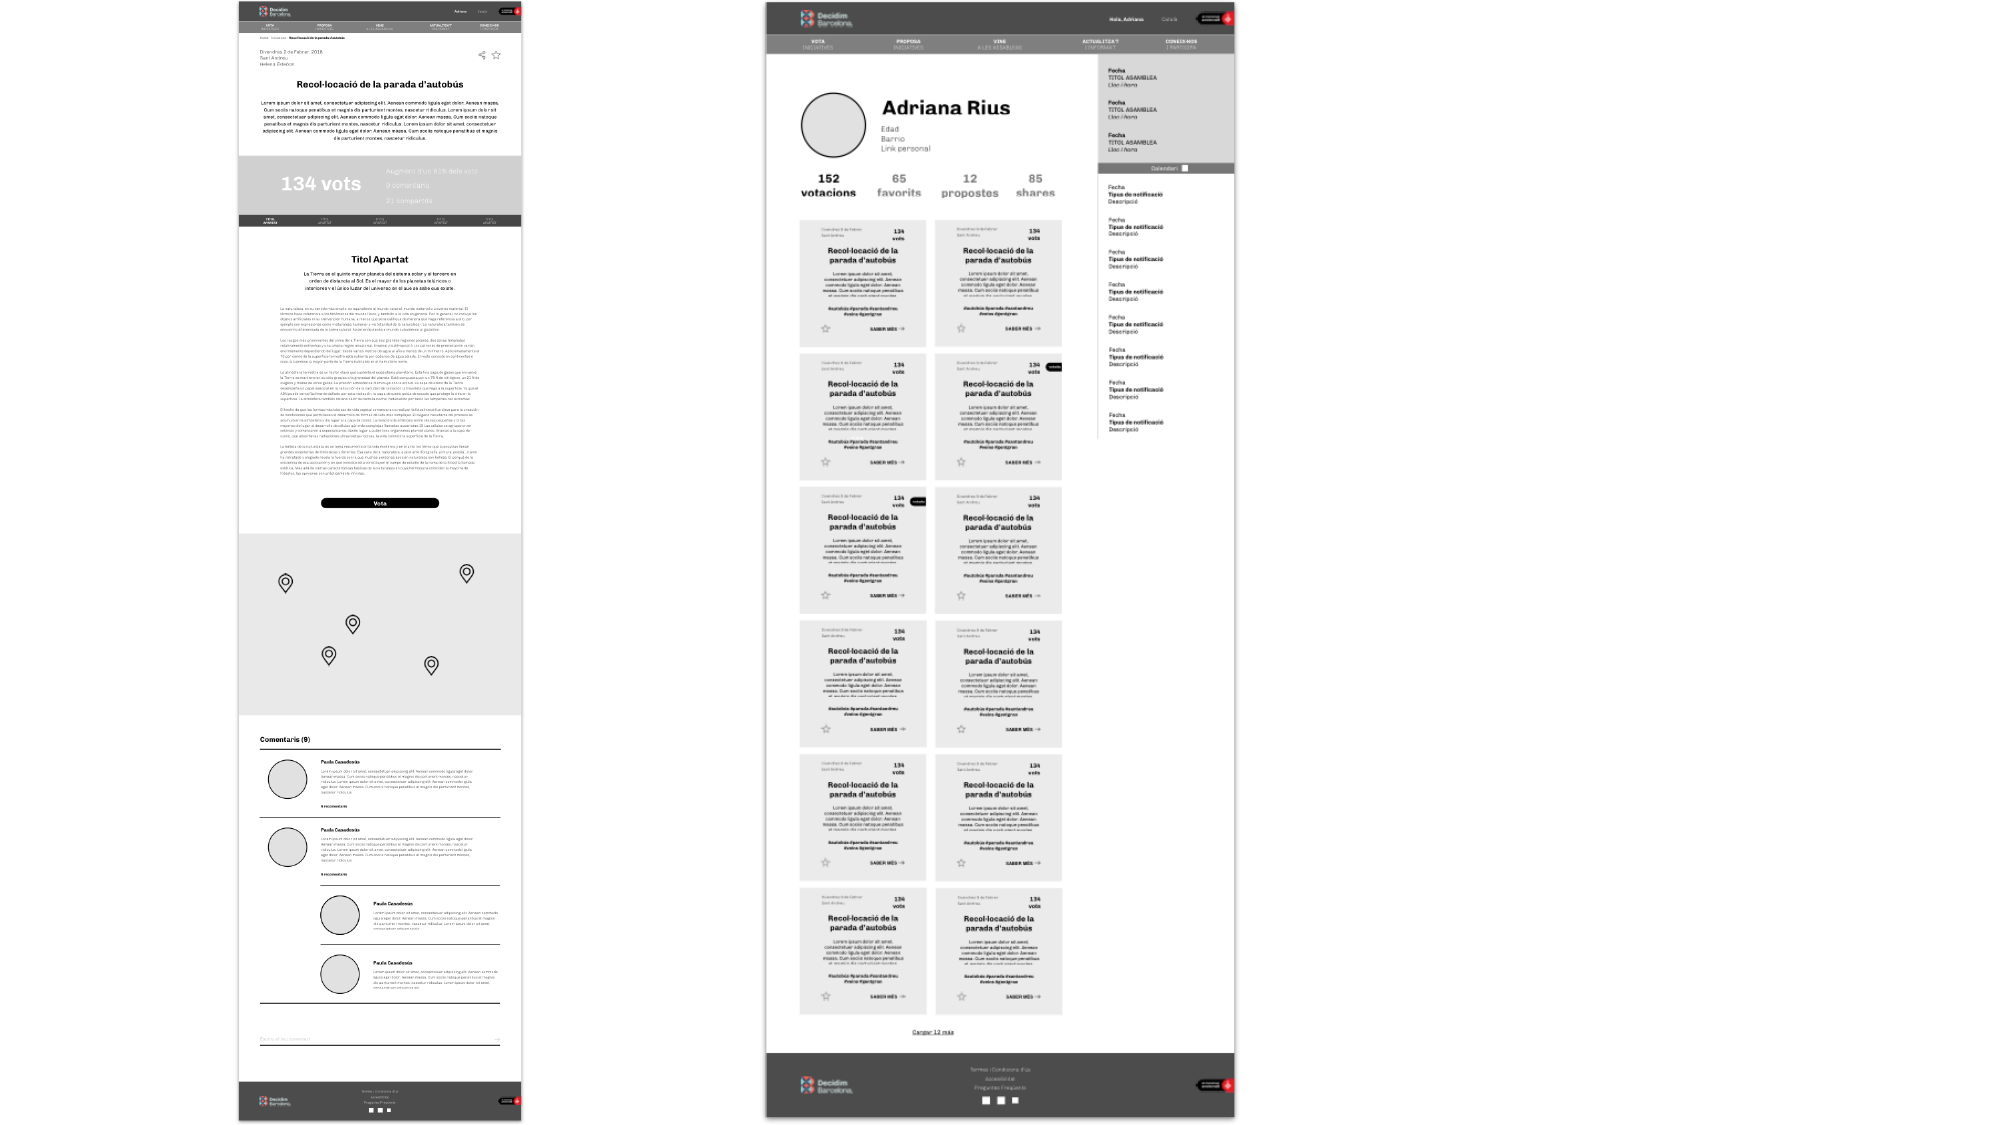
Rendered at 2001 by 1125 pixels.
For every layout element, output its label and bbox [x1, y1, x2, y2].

picture [760, 0, 1240, 1125]
picture [235, 0, 525, 1125]
